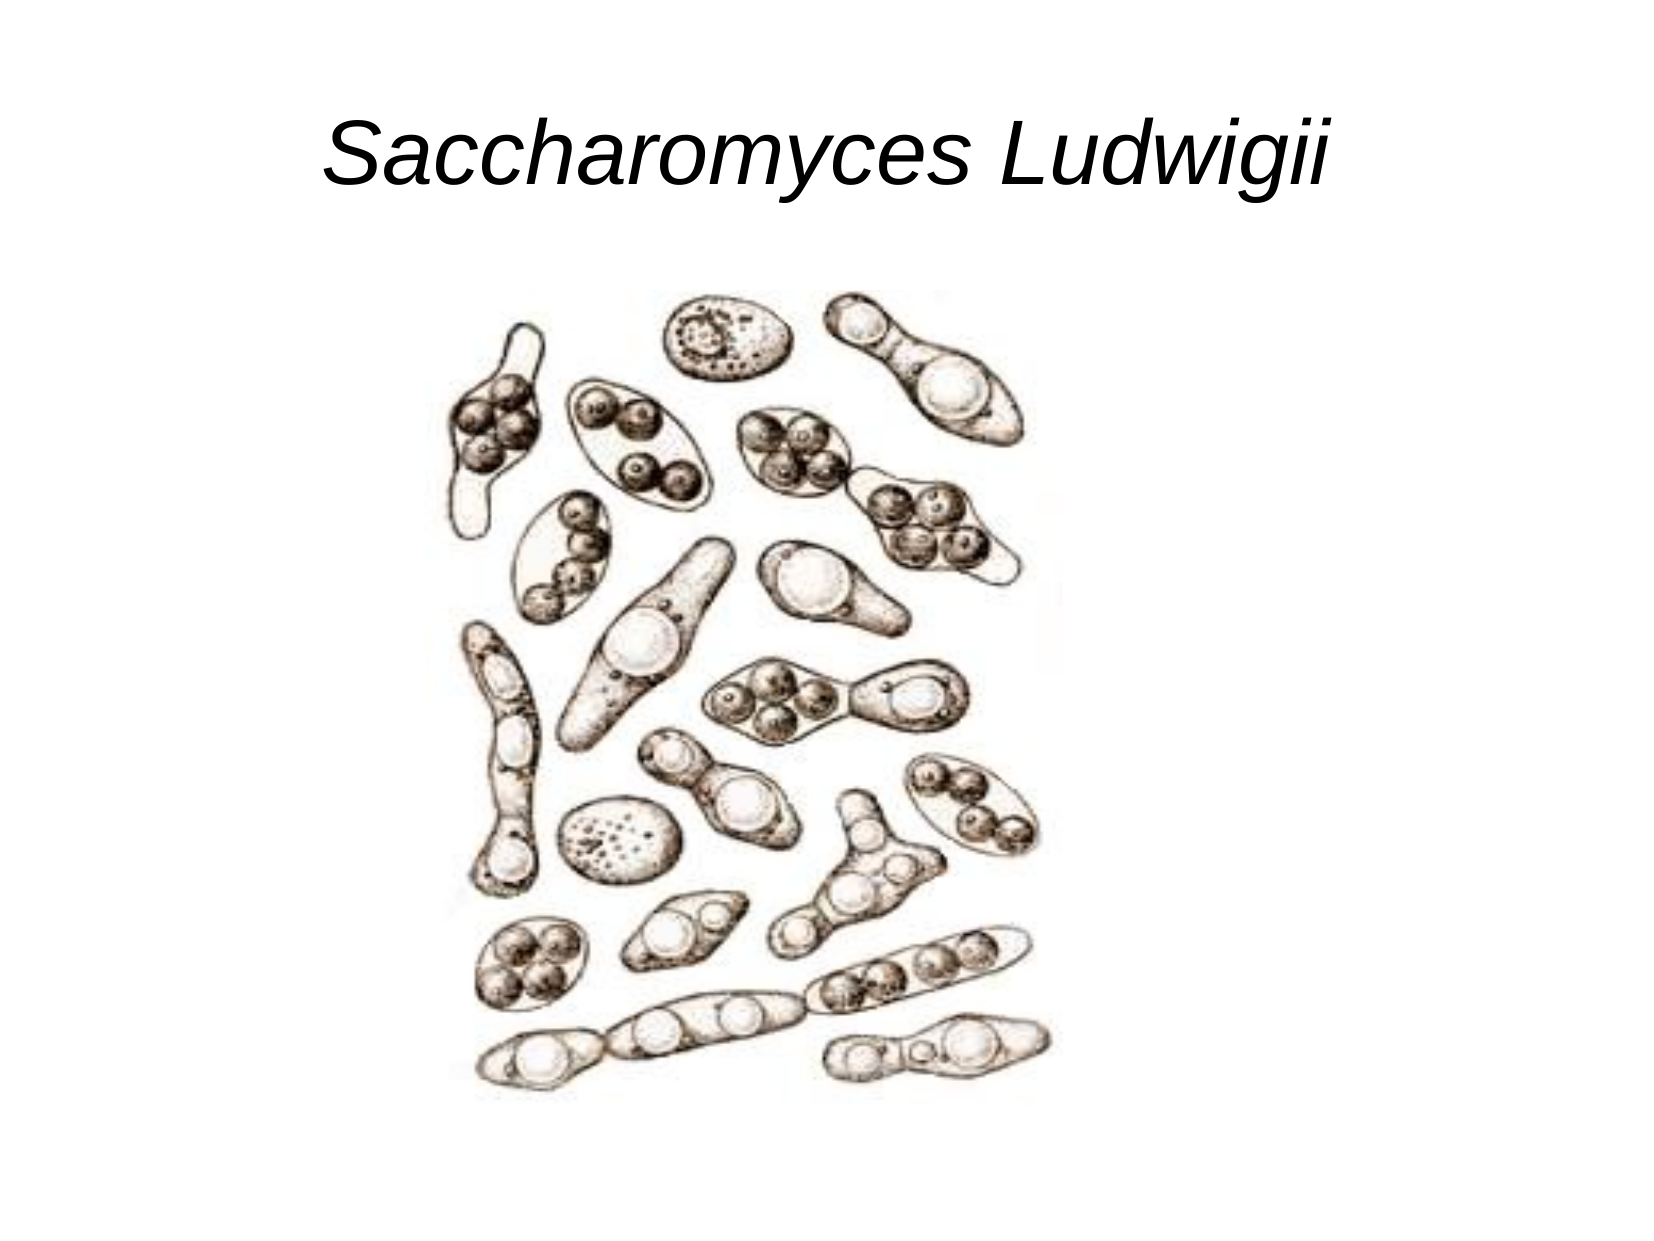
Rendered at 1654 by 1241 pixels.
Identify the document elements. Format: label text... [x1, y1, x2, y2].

picture [425, 290, 1063, 1109]
title Saccharomyces Ludwigii [82, 49, 1571, 257]
